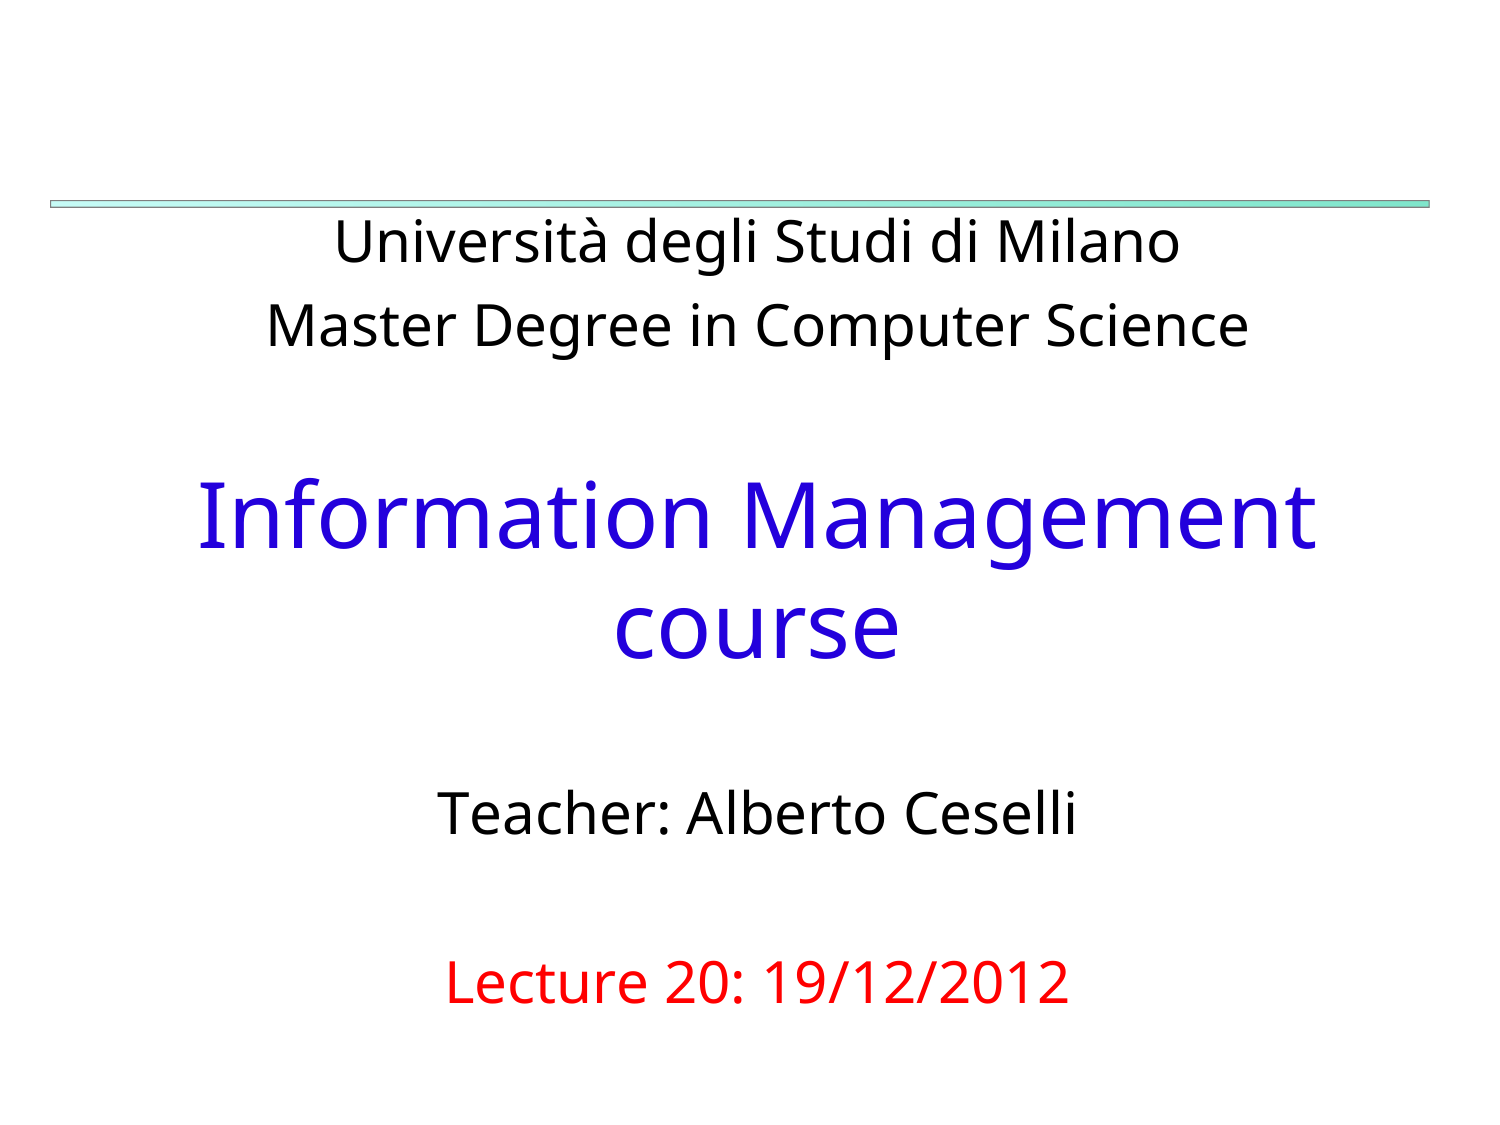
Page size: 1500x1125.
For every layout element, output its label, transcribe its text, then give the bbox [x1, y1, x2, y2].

subtitle Università degli Studi di Milano Master Degree in Computer Science Information Management course Teacher: Alberto Ceselli Lecture 20: 19/12/2012 [124, 55, 1391, 1125]
